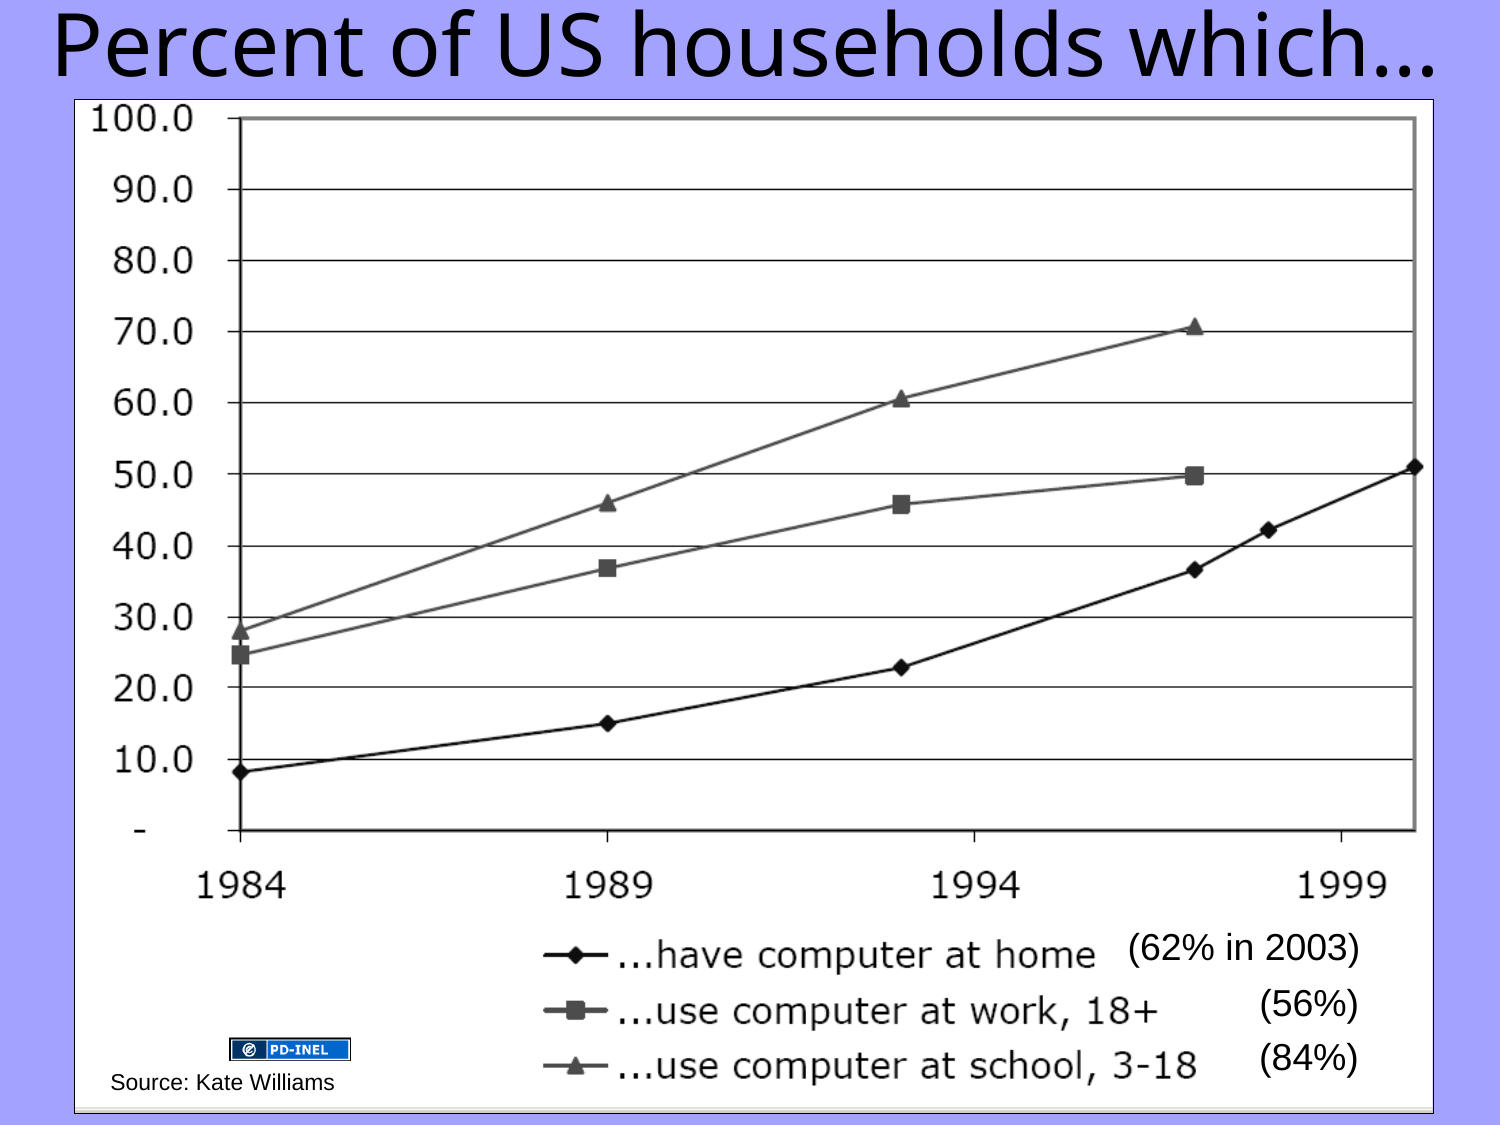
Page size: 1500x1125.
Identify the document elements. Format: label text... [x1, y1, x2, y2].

text_box (56%) [1244, 976, 1375, 1032]
text_box (62% in 2003) [1112, 914, 1376, 976]
title Percent of US households which… [0, 0, 1495, 136]
text_box Source: Kate Williams [74, 1062, 350, 1100]
text_box (84%) [1244, 1032, 1374, 1086]
picture [75, 136, 1433, 1113]
